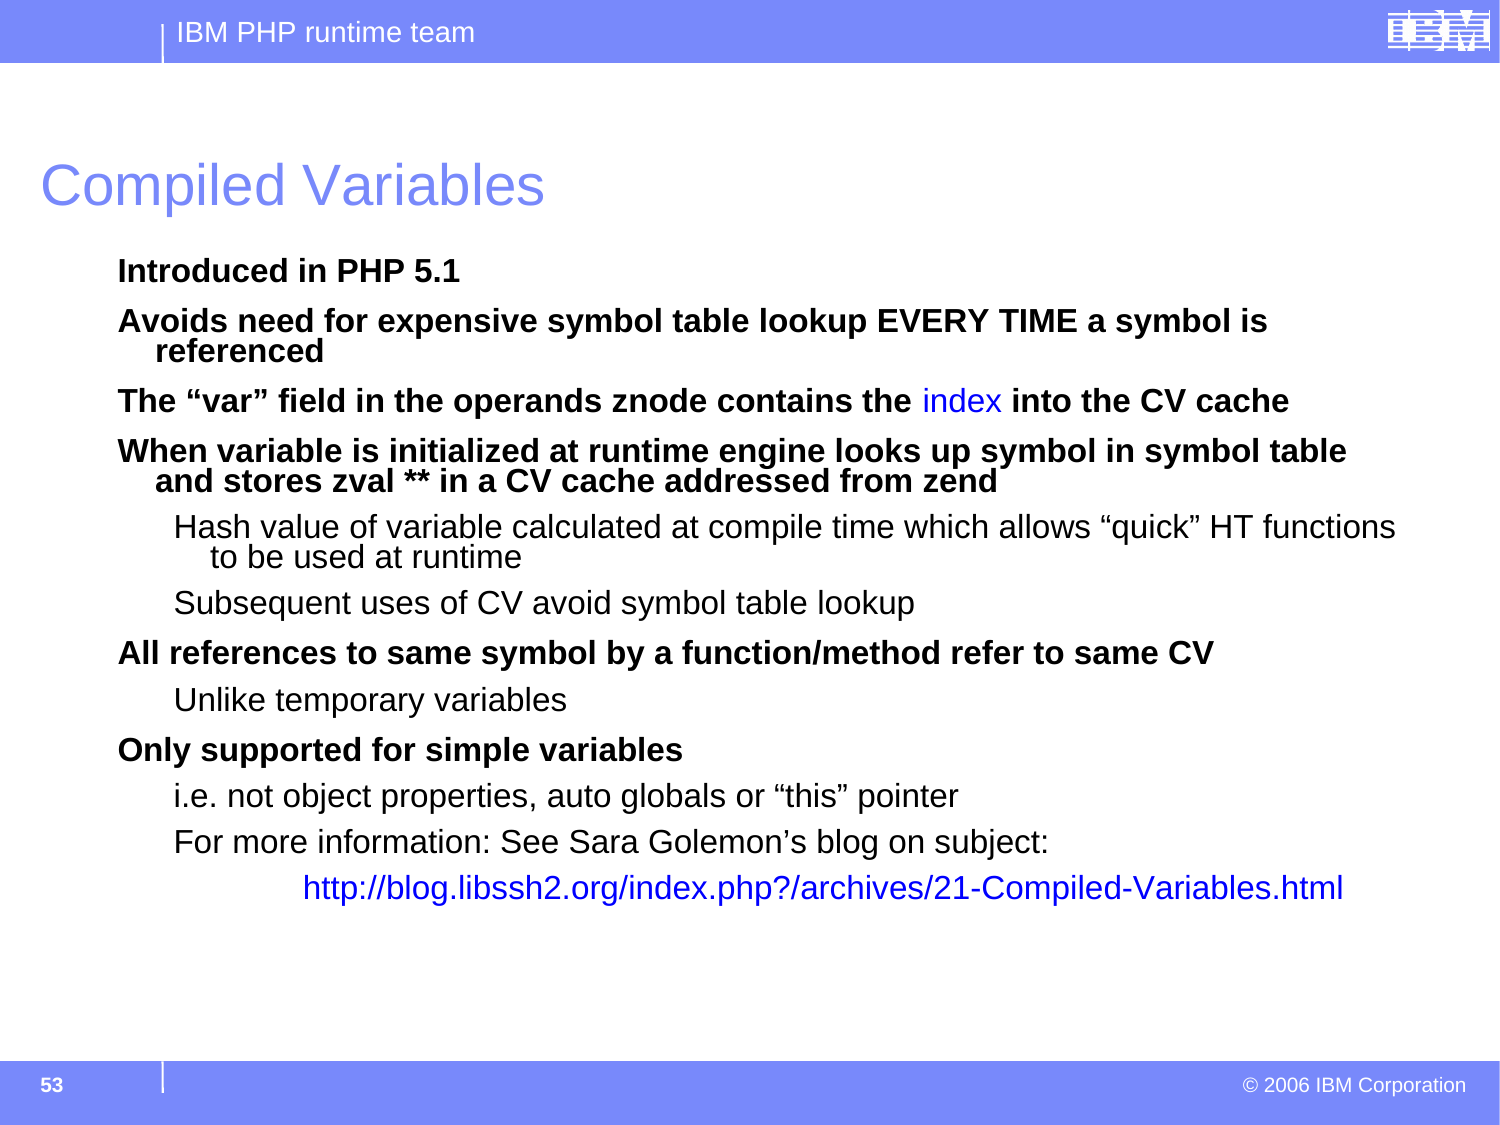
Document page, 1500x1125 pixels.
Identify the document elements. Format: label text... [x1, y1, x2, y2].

text_box Introduced in PHP 5.1 Avoids need for expensive symbol table lookup EVERY TIME a symbol is referenced The “var” field in the operands znode contains the index into the CV cache When variable is initialized at runtime engine looks up symbol in symbol table and stores zval ** in a CV cache addressed from zend Hash value of variable calculated at compile time which allows “quick” HT functions to be used at runtime Subsequent uses of CV avoid symbol table lookup All references to same symbol by a function/method refer to same CV Unlike temporary variables Only supported for simple variables i.e. not object properties, auto globals or “this” pointer For more information: See Sara Golemon’s blog on subject: http://blog.libssh2.org/index.php?/archives/21-Compiled-Variables.html [102, 251, 1418, 981]
title Compiled Variables [25, 123, 1378, 225]
